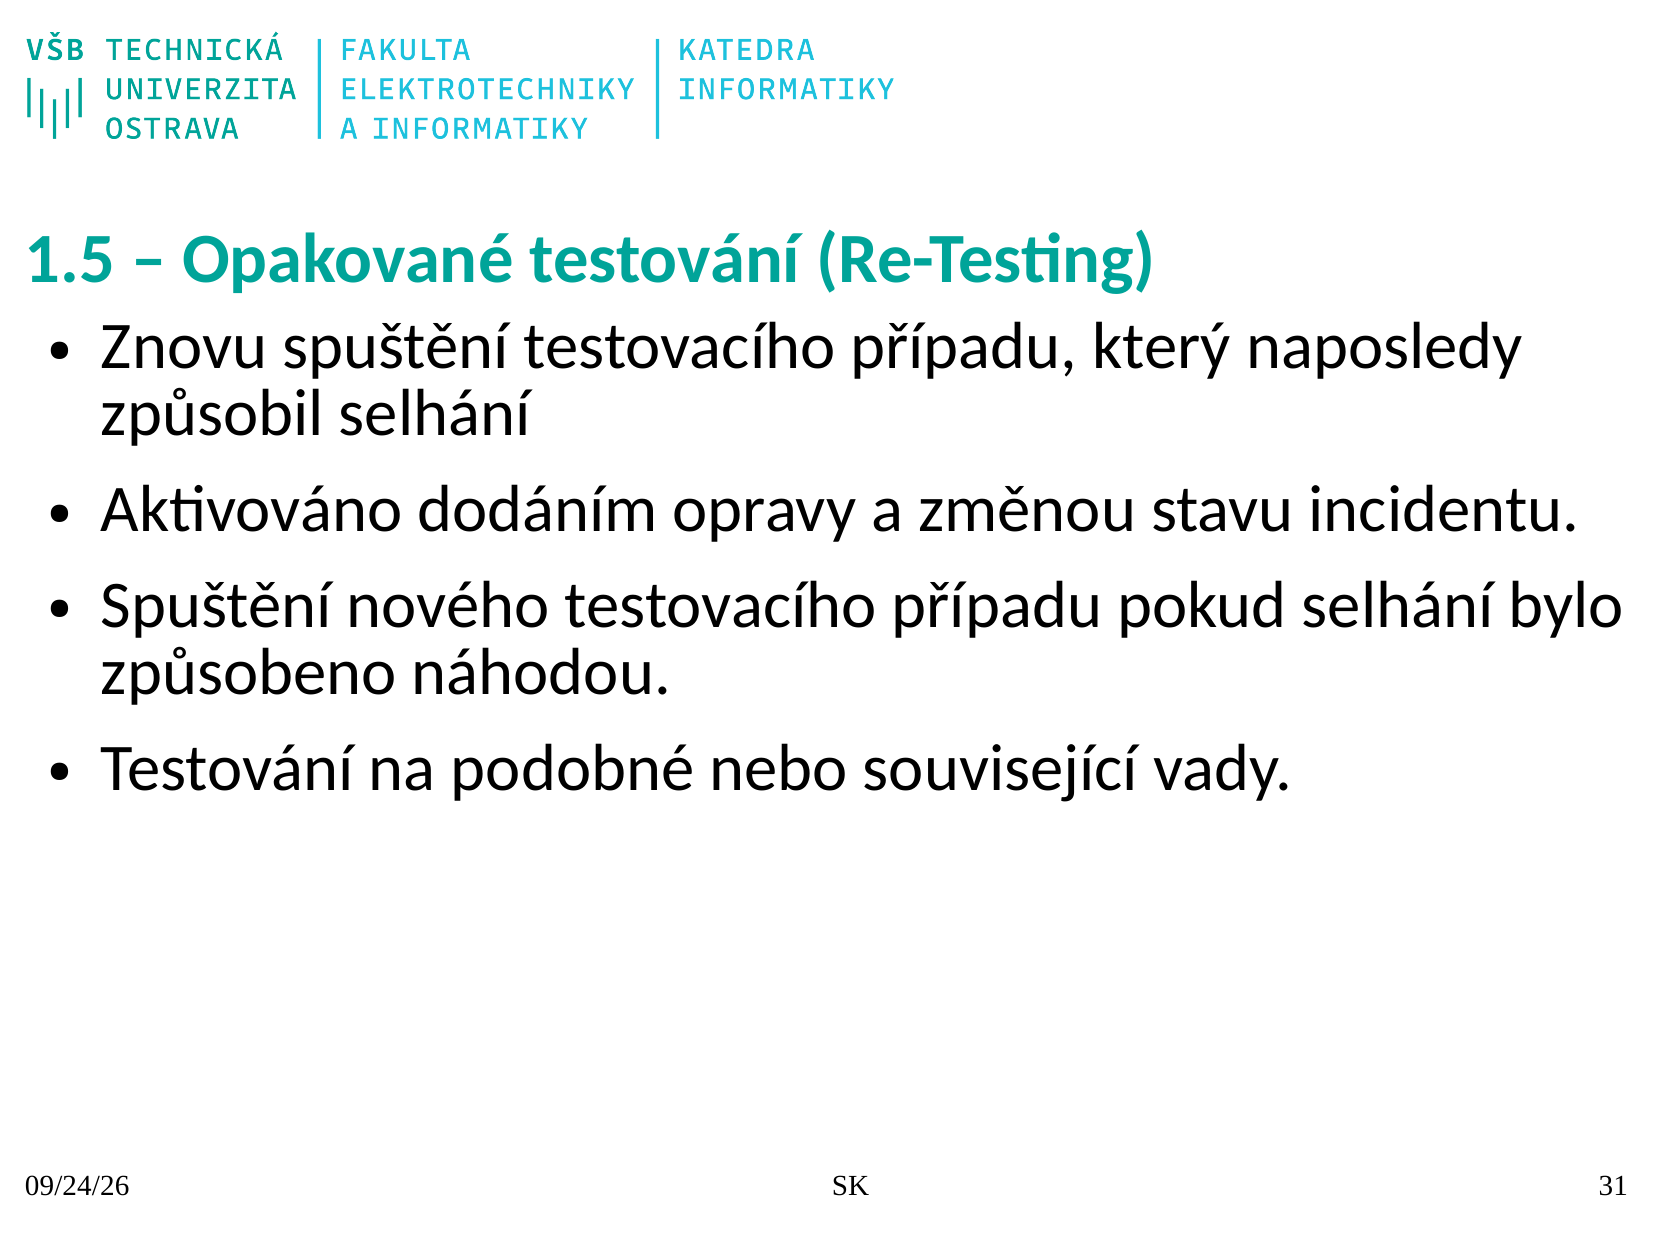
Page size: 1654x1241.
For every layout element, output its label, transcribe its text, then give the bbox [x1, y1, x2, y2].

title 1.5 – Opakované testování (Re-Testing) [24, 169, 1629, 300]
list Znovu spuštění testovacího případu, který naposledy způsobil selhání Aktivováno dodáním opravy a změnou stavu incidentu. Spuštění nového testovacího případu pokud selhání bylo způsobeno náhodou. Testování na podobné nebo související vady. [30, 318, 1629, 1146]
picture [26, 31, 894, 139]
